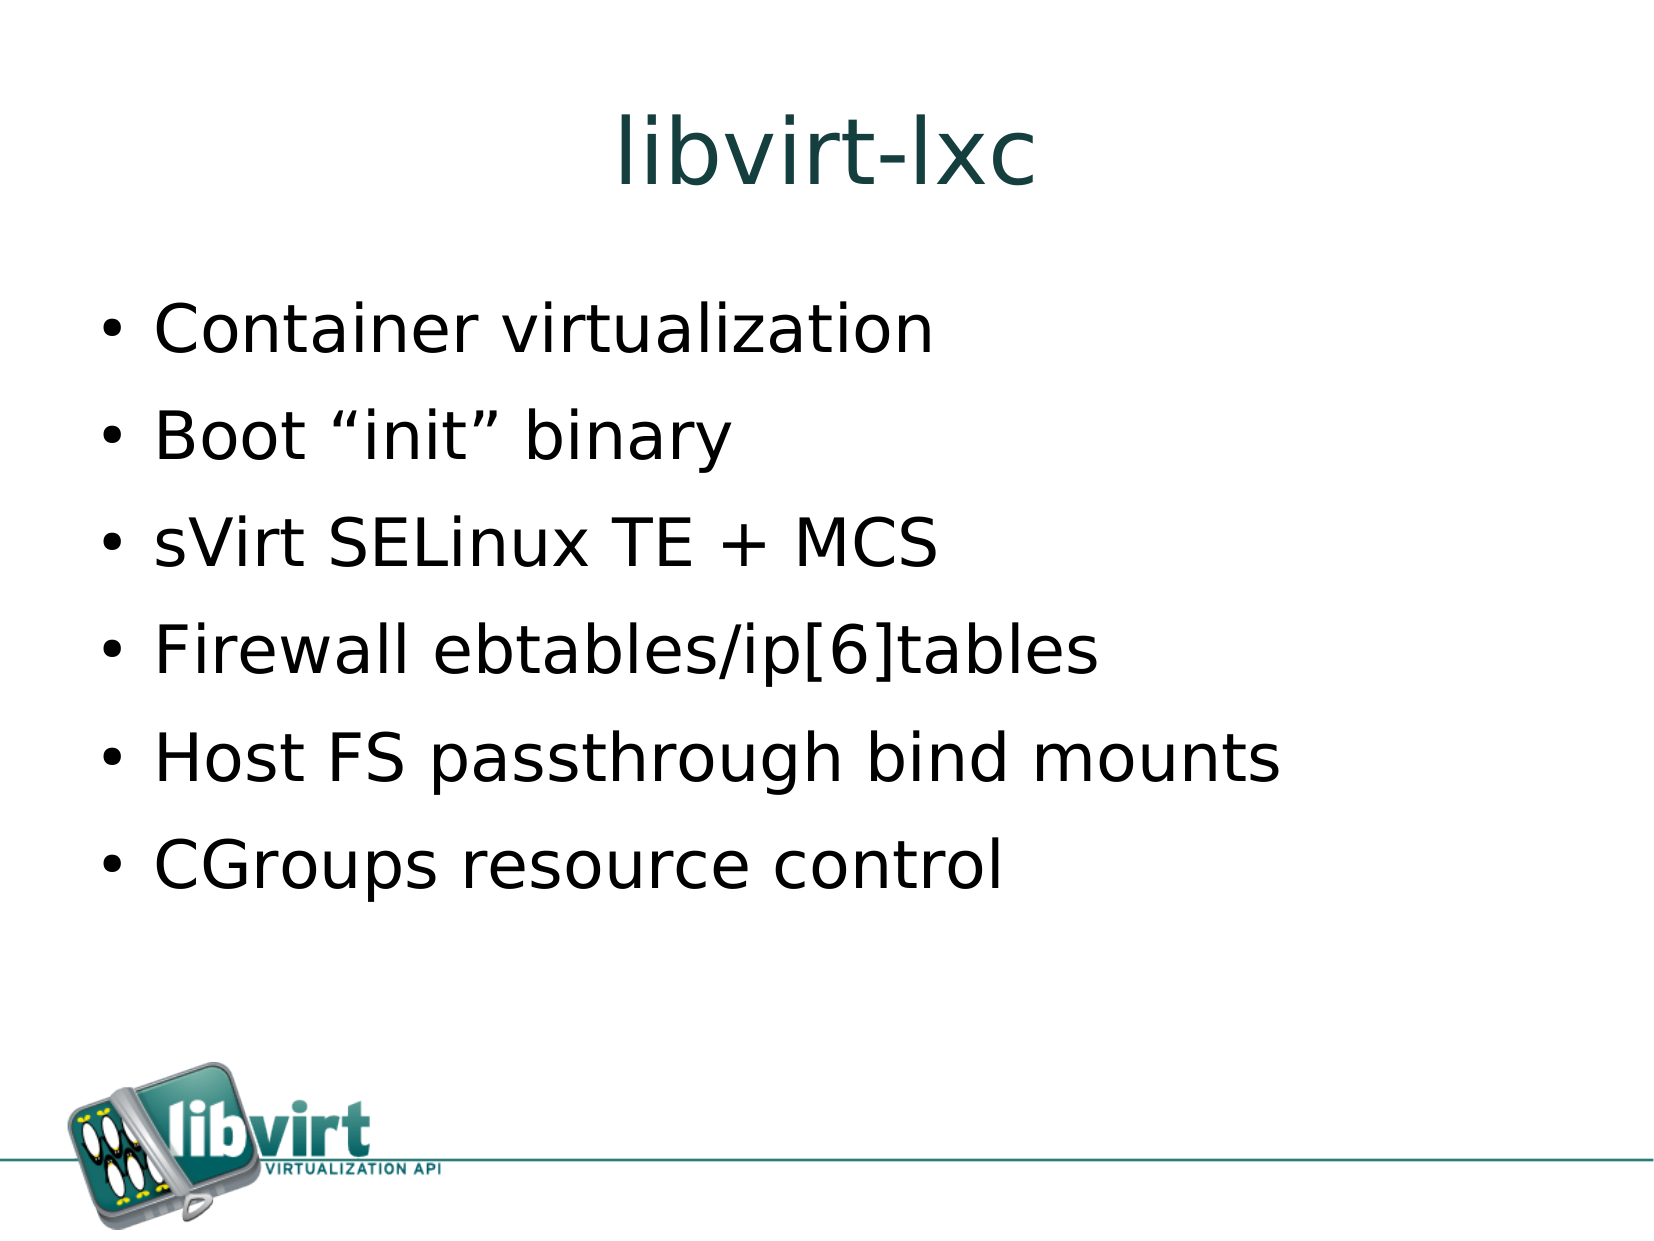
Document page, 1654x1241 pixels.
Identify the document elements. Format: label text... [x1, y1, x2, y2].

title libvirt-lxc [82, 49, 1571, 257]
picture [0, 1062, 1654, 1230]
list Container virtualization Boot “init” binary sVirt SELinux TE + MCS Firewall ebtables/ip[6]tables Host FS passthrough bind mounts CGroups resource control [82, 290, 1571, 1062]
